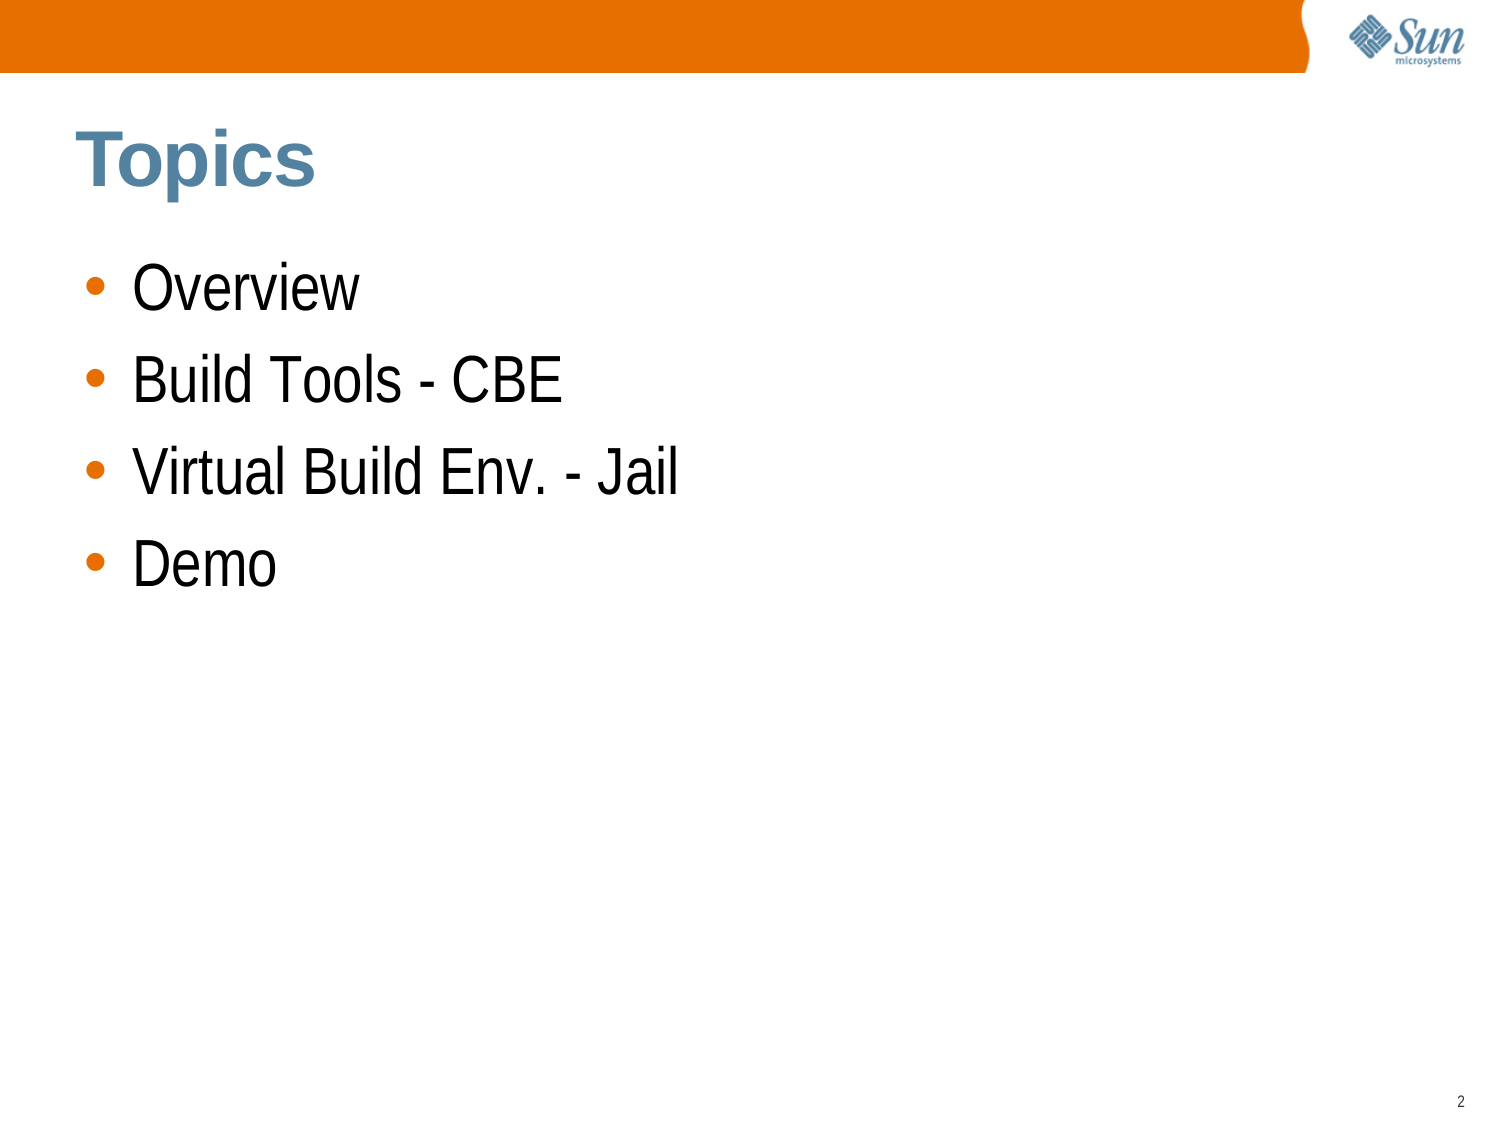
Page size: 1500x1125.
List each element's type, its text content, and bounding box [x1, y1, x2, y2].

title Topics [75, 123, 1437, 227]
list Overview Build Tools - CBE Virtual Build Env. - Jail Demo [64, 258, 1401, 1062]
picture [0, 0, 1500, 73]
